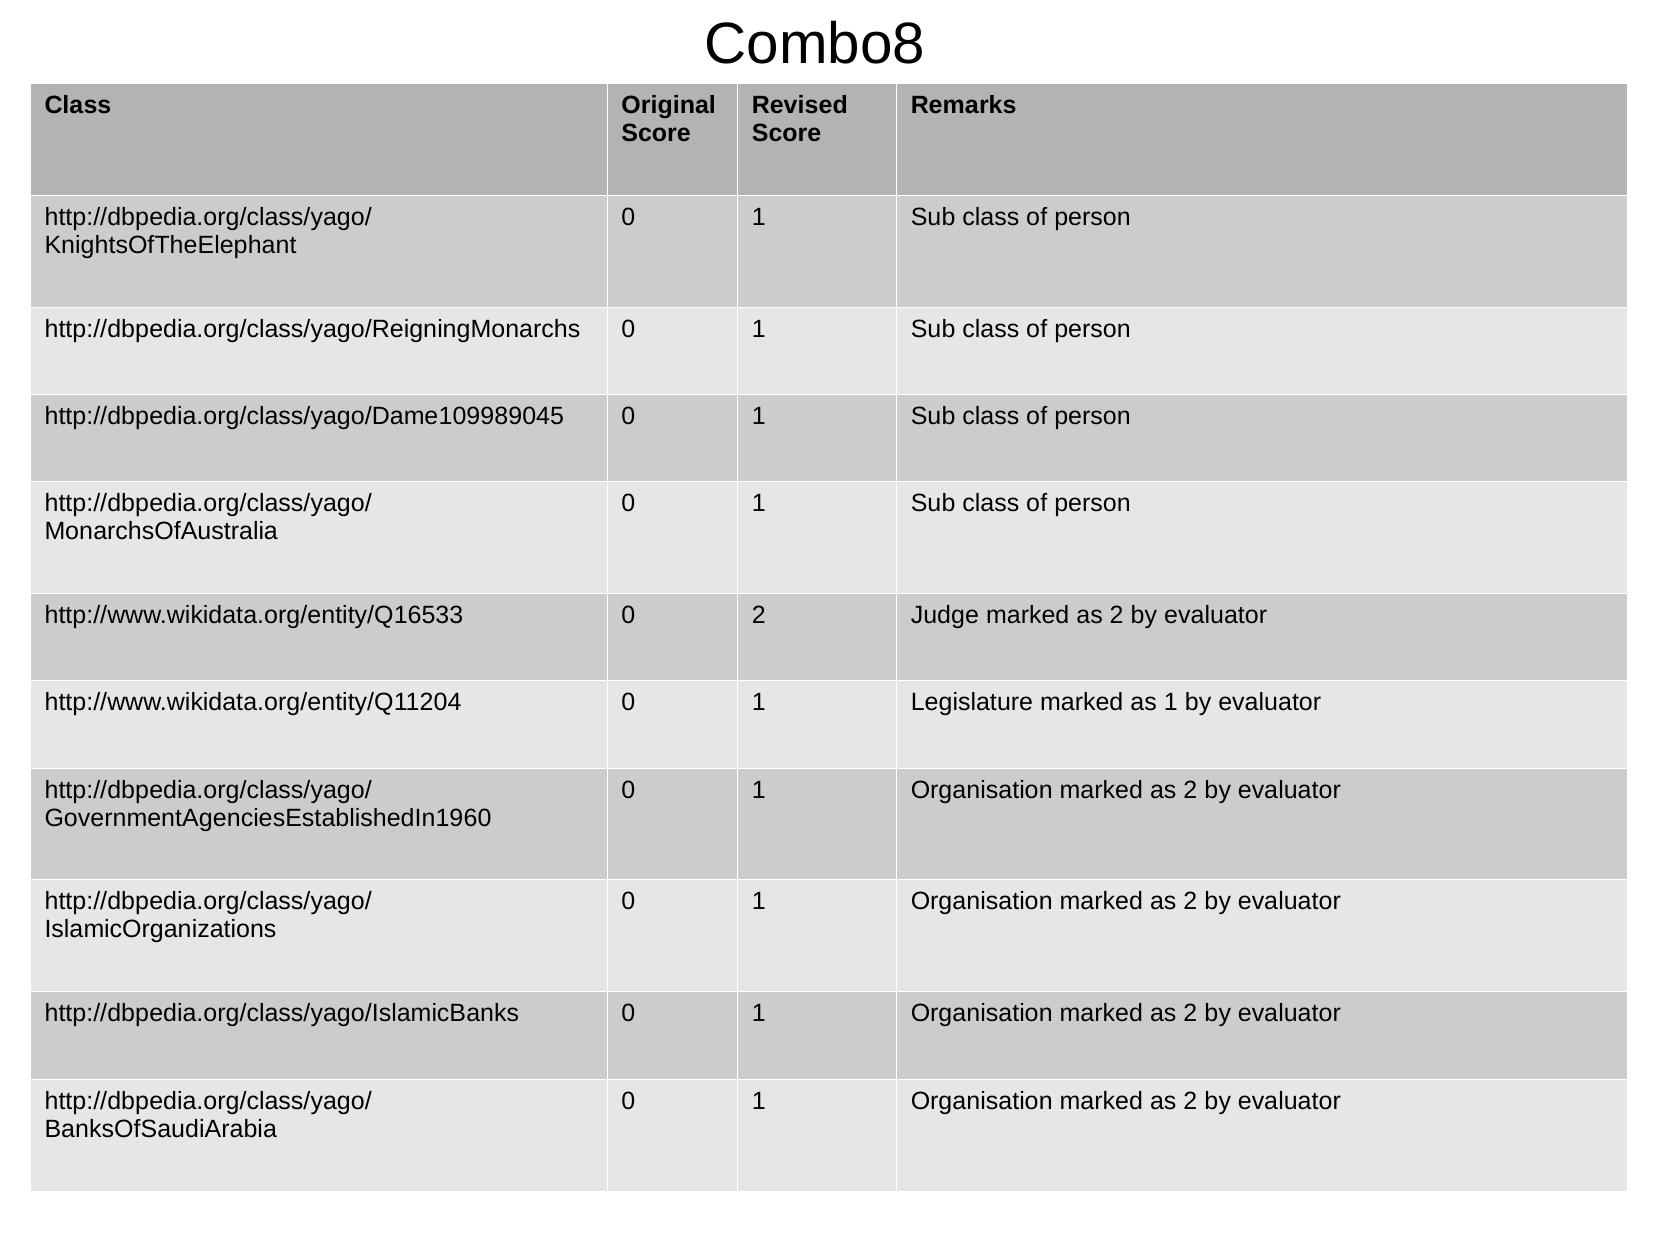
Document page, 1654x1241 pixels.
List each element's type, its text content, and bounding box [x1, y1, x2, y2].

table_header Original Score [608, 84, 737, 195]
table_header Class [31, 84, 607, 195]
table_cell http://dbpedia.org/class/yago/ReigningMonarchs [31, 308, 607, 394]
table_cell Legislature marked as 1 by evaluator [897, 681, 1627, 768]
table_cell 0 [608, 1080, 737, 1191]
table_cell 0 [608, 308, 737, 394]
table_cell 0 [608, 482, 737, 593]
table_header Remarks [897, 84, 1627, 195]
table_cell Organisation marked as 2 by evaluator [897, 880, 1627, 991]
table_cell Organisation marked as 2 by evaluator [897, 1080, 1627, 1191]
title Combo8 [70, 10, 1560, 76]
table_cell Sub class of person [897, 196, 1627, 307]
table_cell Sub class of person [897, 395, 1627, 481]
table_cell 2 [738, 594, 896, 680]
table_cell http://dbpedia.org/class/yago/BanksOfSaudiArabia [31, 1080, 607, 1191]
table_cell Organisation marked as 2 by evaluator [897, 769, 1627, 879]
table_cell http://dbpedia.org/class/yago/Dame109989045 [31, 395, 607, 481]
table_cell Sub class of person [897, 308, 1627, 394]
table_cell 0 [608, 880, 737, 991]
table_cell http://dbpedia.org/class/yago/GovernmentAgenciesEstablishedIn1960 [31, 769, 607, 879]
table_cell 1 [738, 482, 896, 593]
table_cell http://www.wikidata.org/entity/Q11204 [31, 681, 607, 768]
table_header Revised Score [738, 84, 896, 195]
table_cell 0 [608, 681, 737, 768]
table_cell 1 [738, 196, 896, 307]
table_cell 1 [738, 395, 896, 481]
table_cell 1 [738, 1080, 896, 1191]
table_cell 1 [738, 769, 896, 879]
table_cell 1 [738, 880, 896, 991]
table_cell 0 [608, 196, 737, 307]
table_cell Sub class of person [897, 482, 1627, 593]
table_cell http://dbpedia.org/class/yago/IslamicOrganizations [31, 880, 607, 991]
table_cell http://dbpedia.org/class/yago/KnightsOfTheElephant [31, 196, 607, 307]
table_cell 0 [608, 992, 737, 1079]
table_cell 0 [608, 769, 737, 879]
table_cell 1 [738, 681, 896, 768]
table_cell http://dbpedia.org/class/yago/MonarchsOfAustralia [31, 482, 607, 593]
table_cell 0 [608, 395, 737, 481]
table_cell http://dbpedia.org/class/yago/IslamicBanks [31, 992, 607, 1079]
table_cell 0 [608, 594, 737, 680]
table_cell http://www.wikidata.org/entity/Q16533 [31, 594, 607, 680]
table_cell Organisation marked as 2 by evaluator [897, 992, 1627, 1079]
table_cell 1 [738, 308, 896, 394]
table_cell 1 [738, 992, 896, 1079]
table_cell Judge marked as 2 by evaluator [897, 594, 1627, 680]
